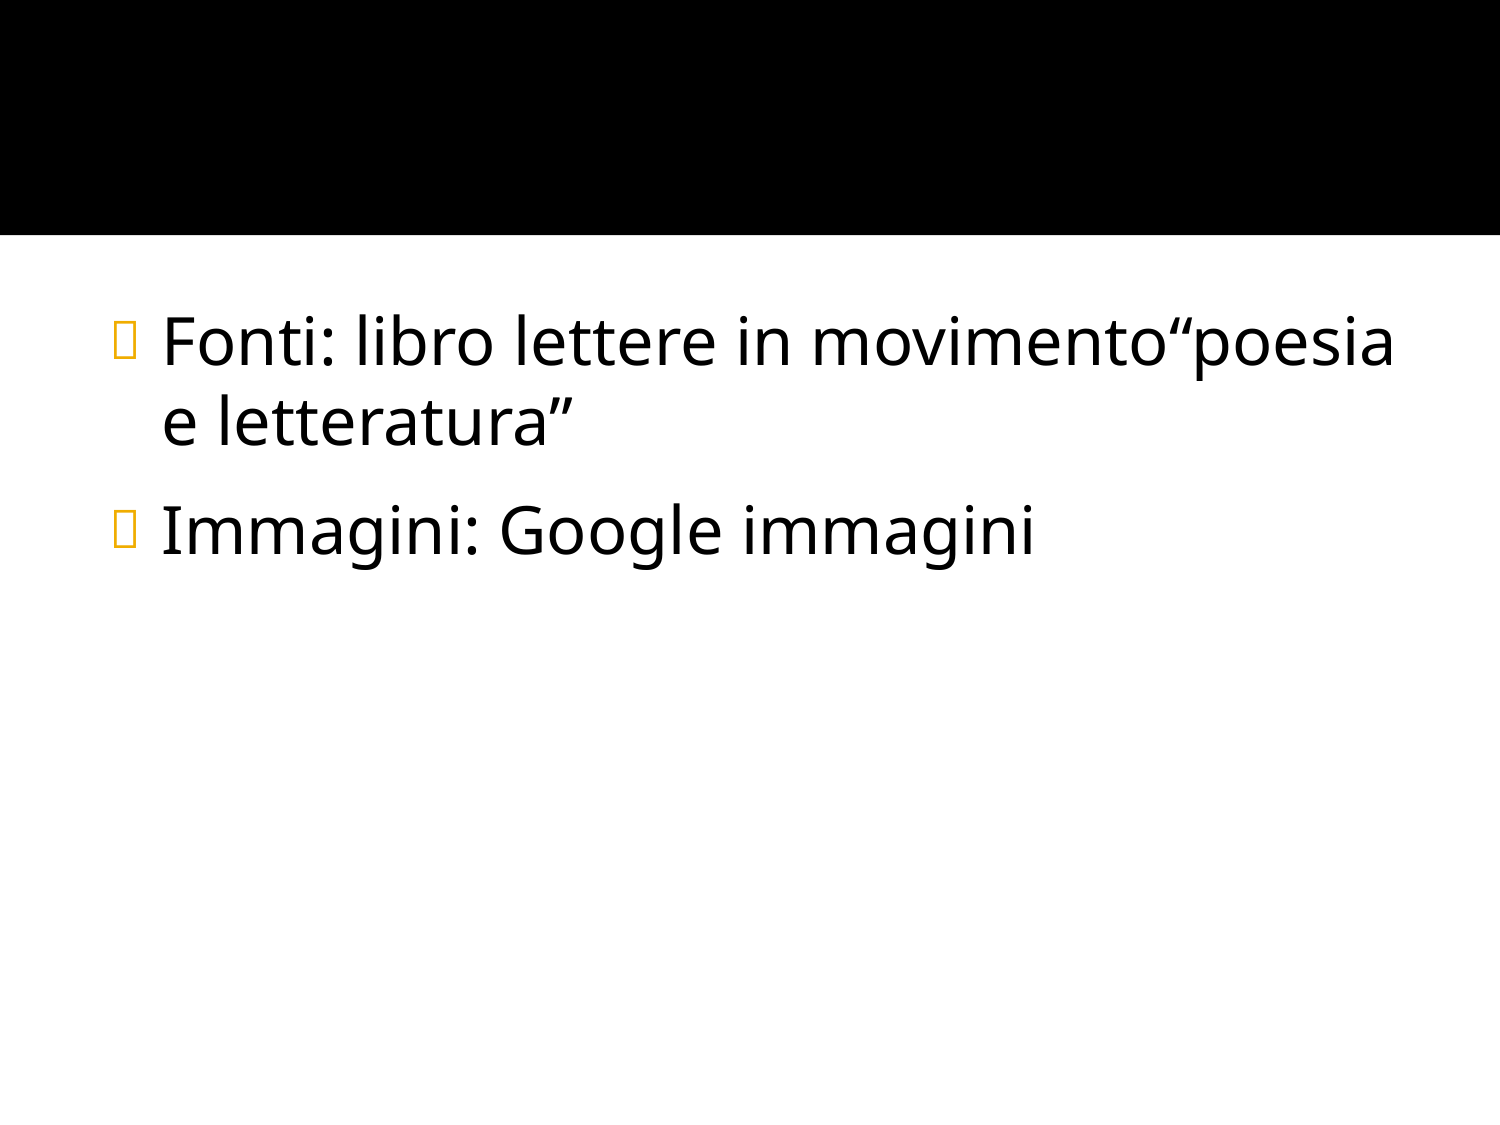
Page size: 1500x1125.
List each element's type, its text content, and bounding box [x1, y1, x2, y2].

list Fonti: libro lettere in movimento“poesia e letteratura” Immagini: Google immagini [75, 291, 1425, 1050]
